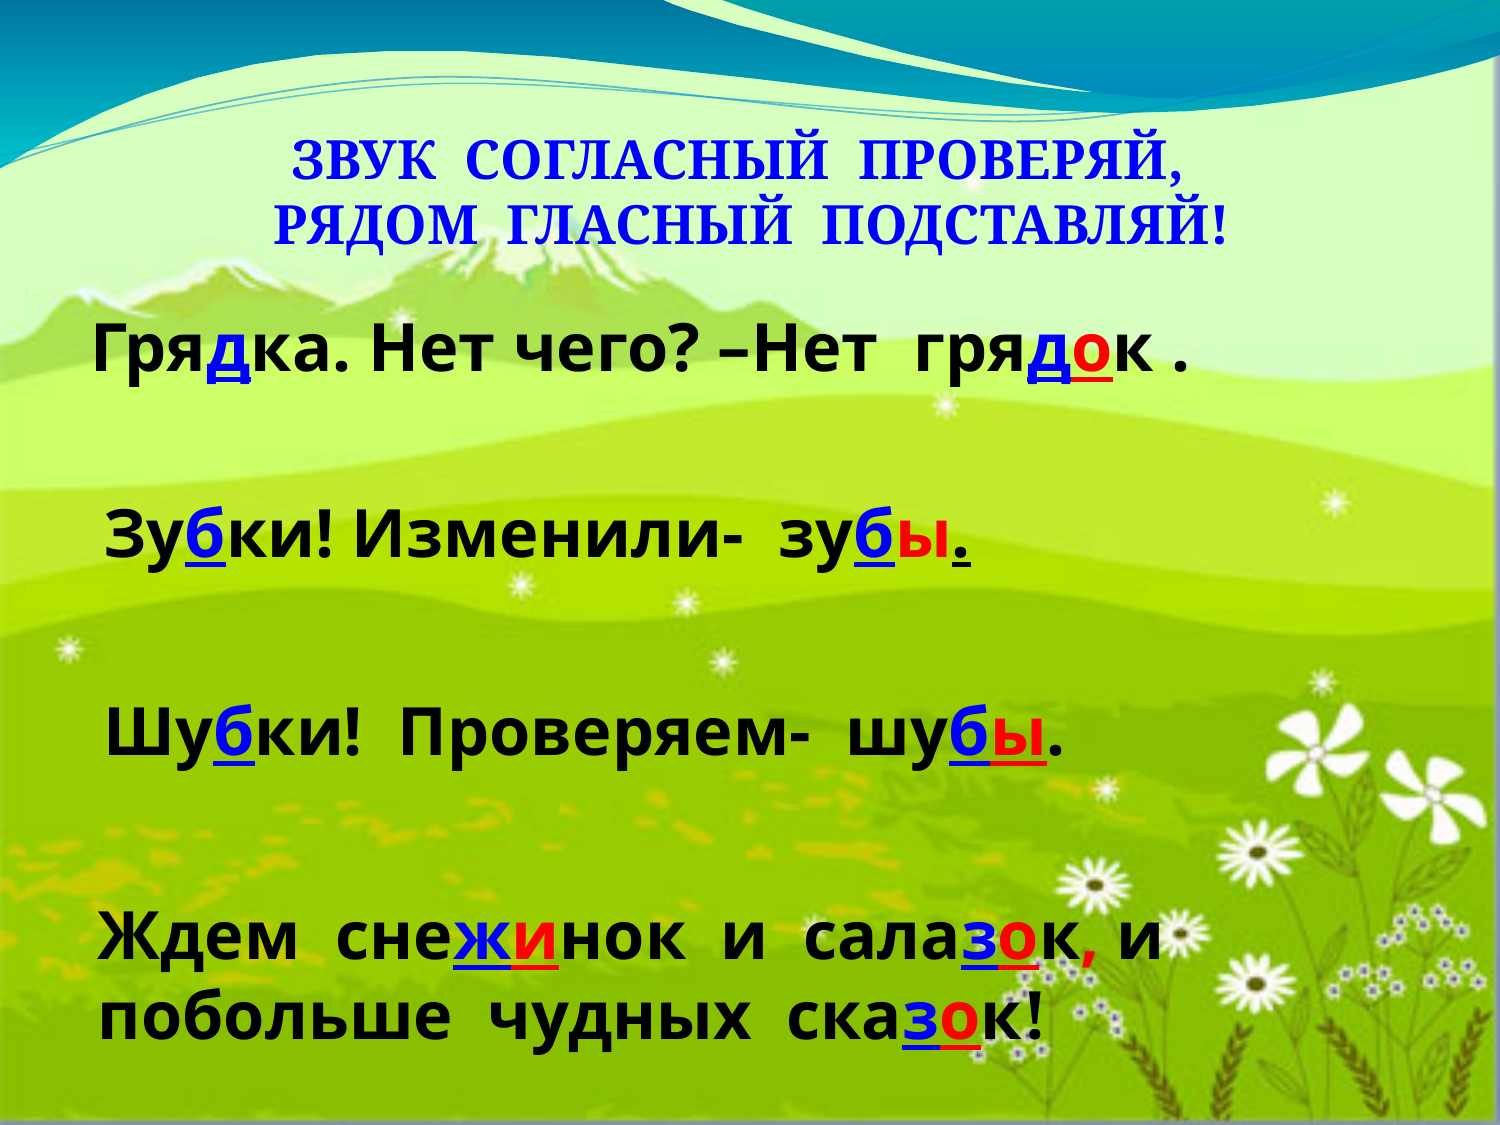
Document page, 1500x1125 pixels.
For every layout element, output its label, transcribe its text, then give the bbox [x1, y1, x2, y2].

text_box Шубки! Проверяем- шубы. [88, 681, 1291, 777]
text_box Грядка. Нет чего? –Нет грядок . [76, 297, 1418, 393]
text_box Ждем снежинок и салазок, и побольше чудных сказок! [83, 885, 1241, 1061]
text_box Зубки! Изменили- зубы. [88, 483, 1300, 579]
picture [667, 0, 1066, 89]
text_box ЗВУК СОГЛАСНЫЙ ПРОВЕРЯЙ, РЯДОМ ГЛАСНЫЙ ПОДСТАВЛЯЙ! [87, 118, 1418, 263]
picture [0, 52, 1500, 1125]
